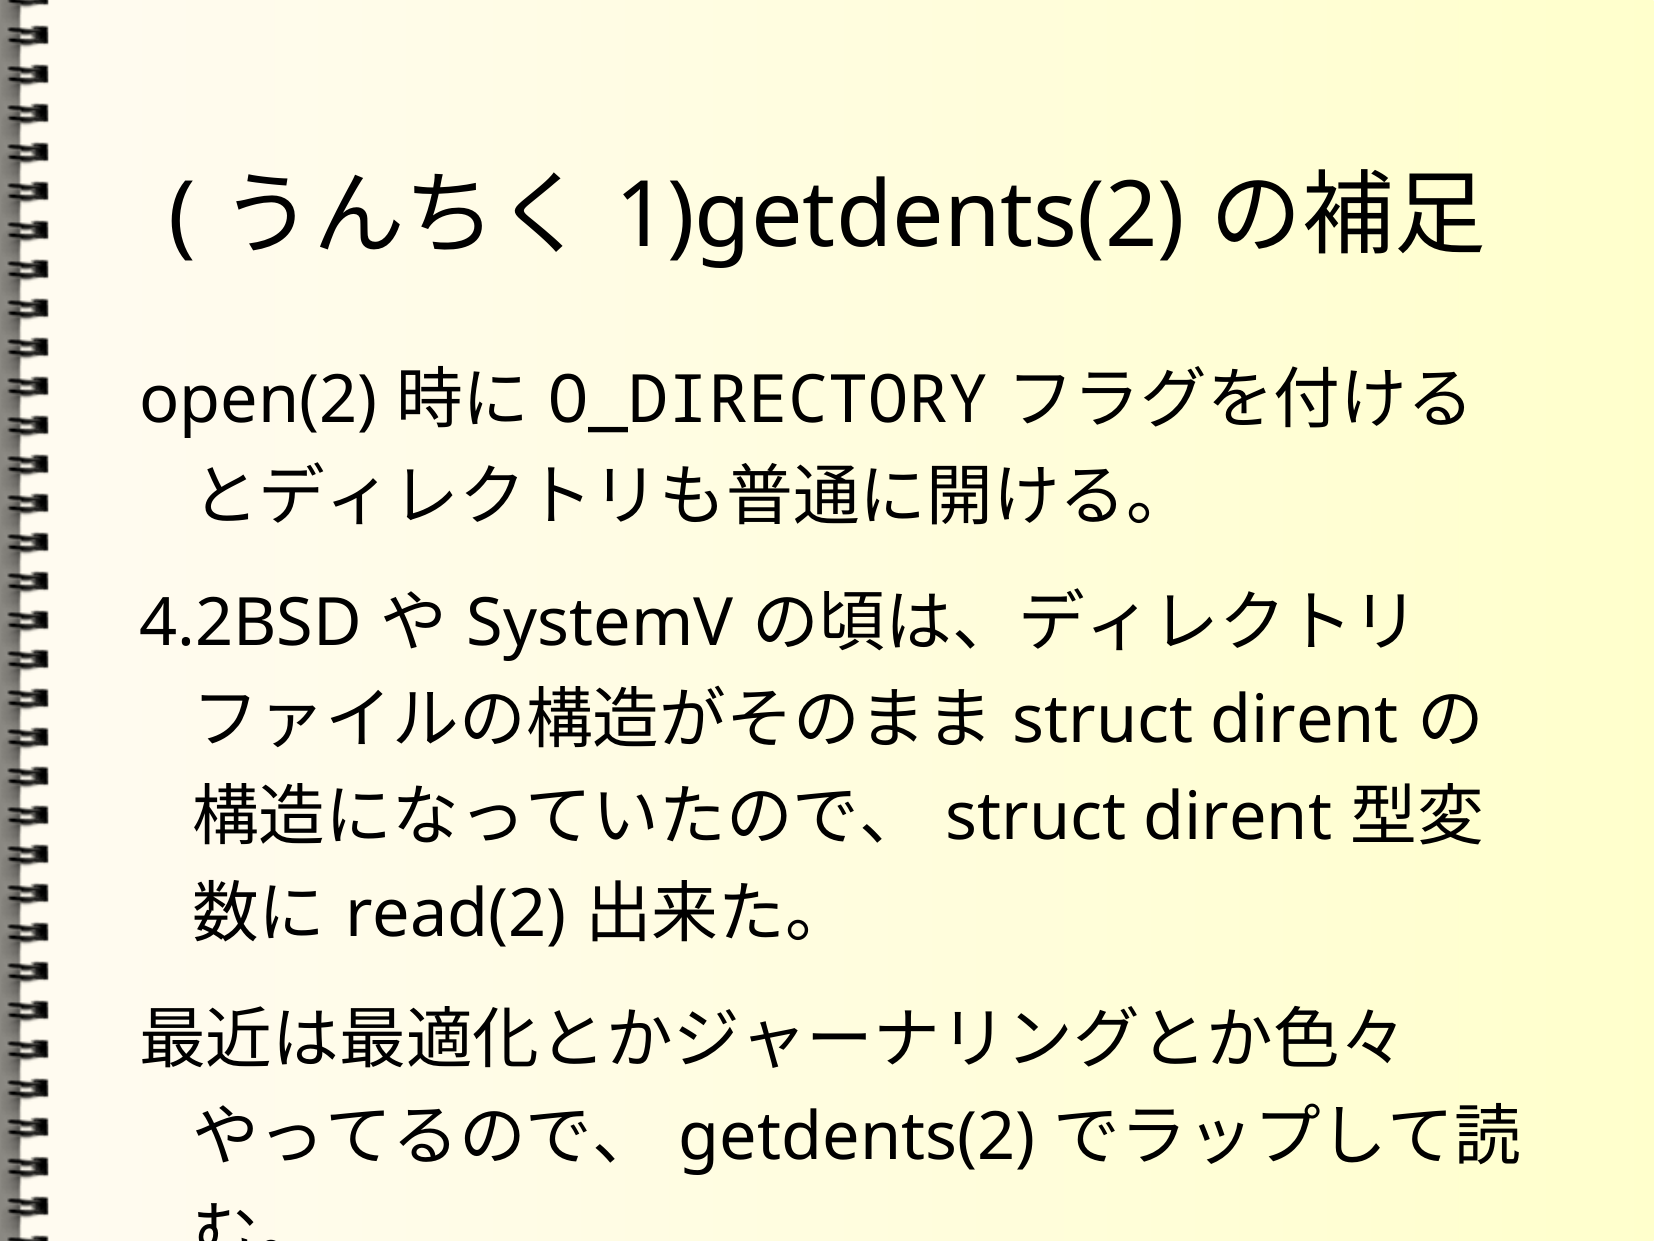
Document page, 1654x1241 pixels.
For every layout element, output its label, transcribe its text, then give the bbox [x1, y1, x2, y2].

picture [0, 0, 199, 1241]
picture [275, 0, 1654, 1241]
list open(2)時にO_DIRECTORYフラグを付けるとディレクトリも普通に開ける。 4.2BSDやSystemVの頃は、ディレクトリファイルの構造がそのままstruct direntの構造になっていたので、struct dirent型変数にread(2)出来た。 最近は最適化とかジャーナリングとか色々やってるので、getdents(2)でラップして読む。 BSD方面だとgetdirentries(2)になる。長い…。 [121, 344, 1534, 1127]
title (うんちく1)getdents(2)の補足 [121, 102, 1534, 311]
